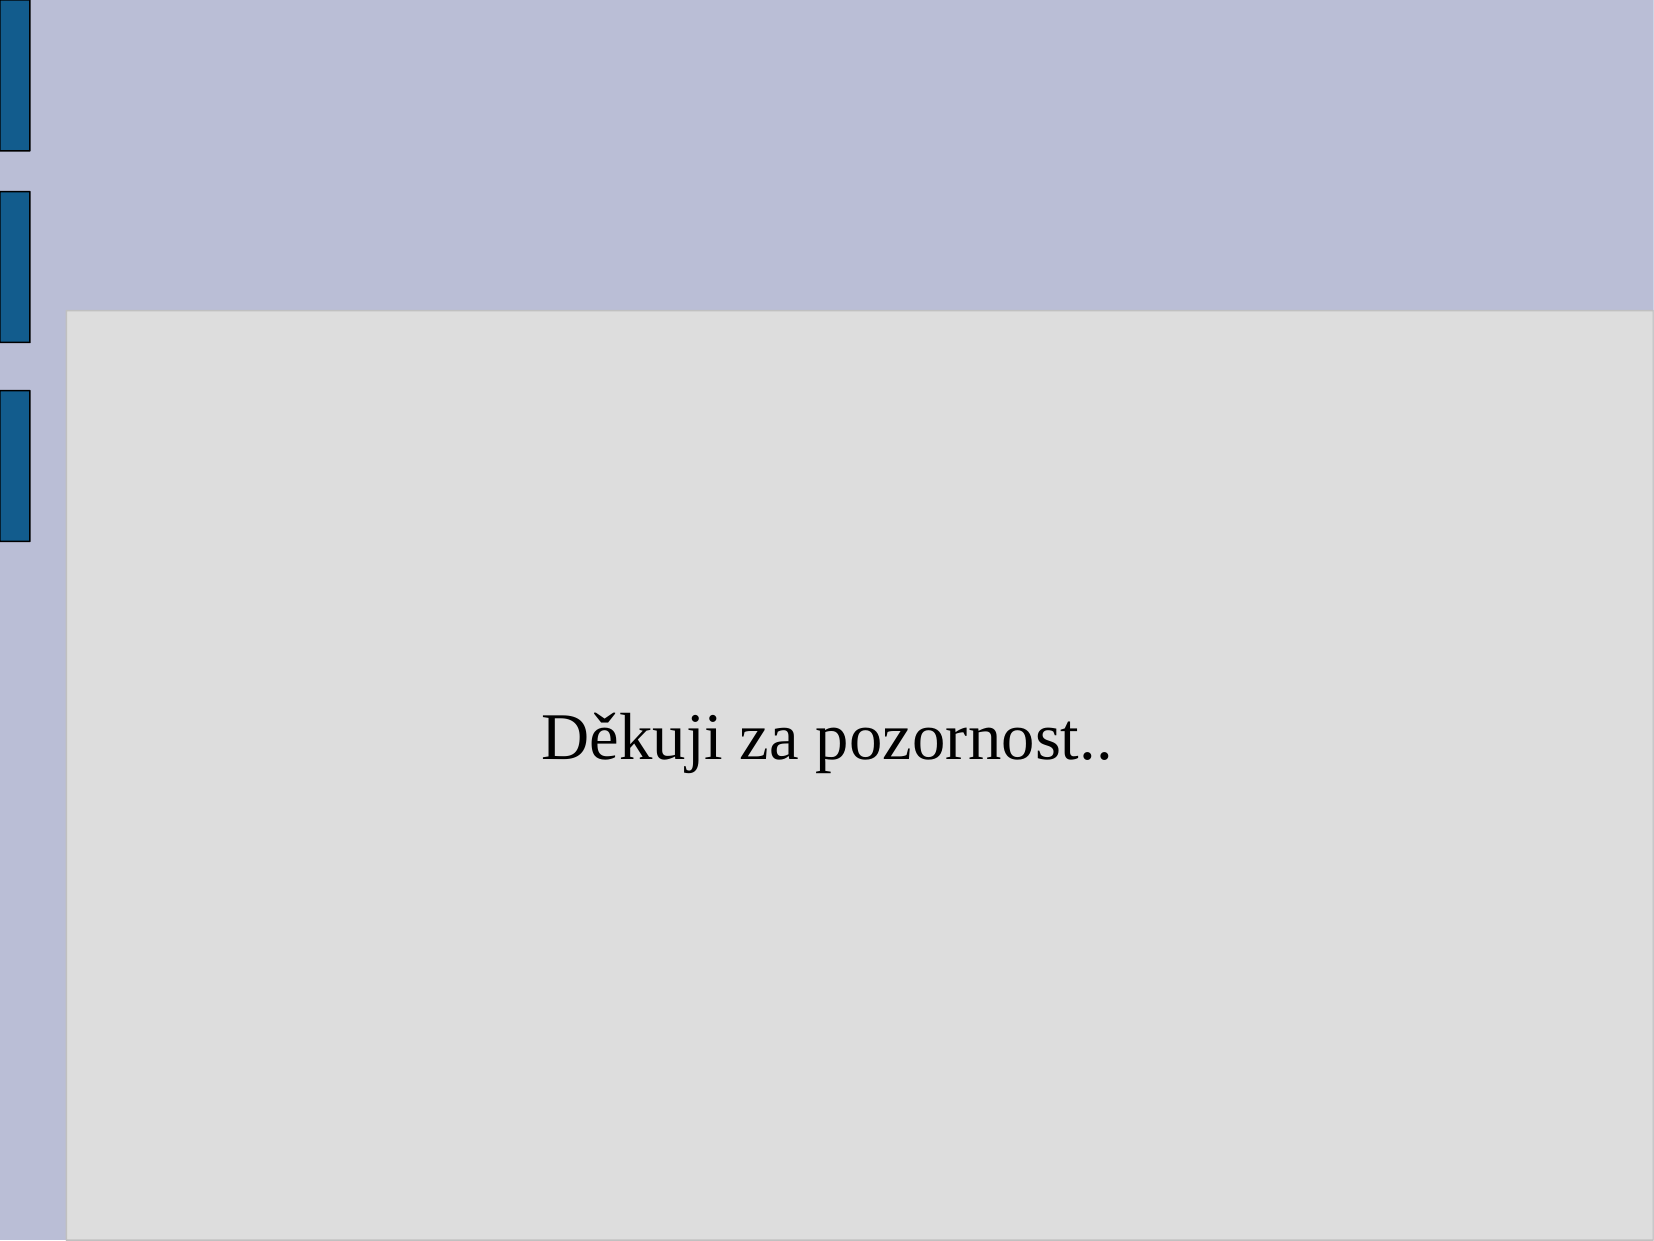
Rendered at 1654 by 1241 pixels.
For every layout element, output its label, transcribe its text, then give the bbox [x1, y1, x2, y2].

subtitle Děkuji za pozornost.. [121, 352, 1534, 1119]
